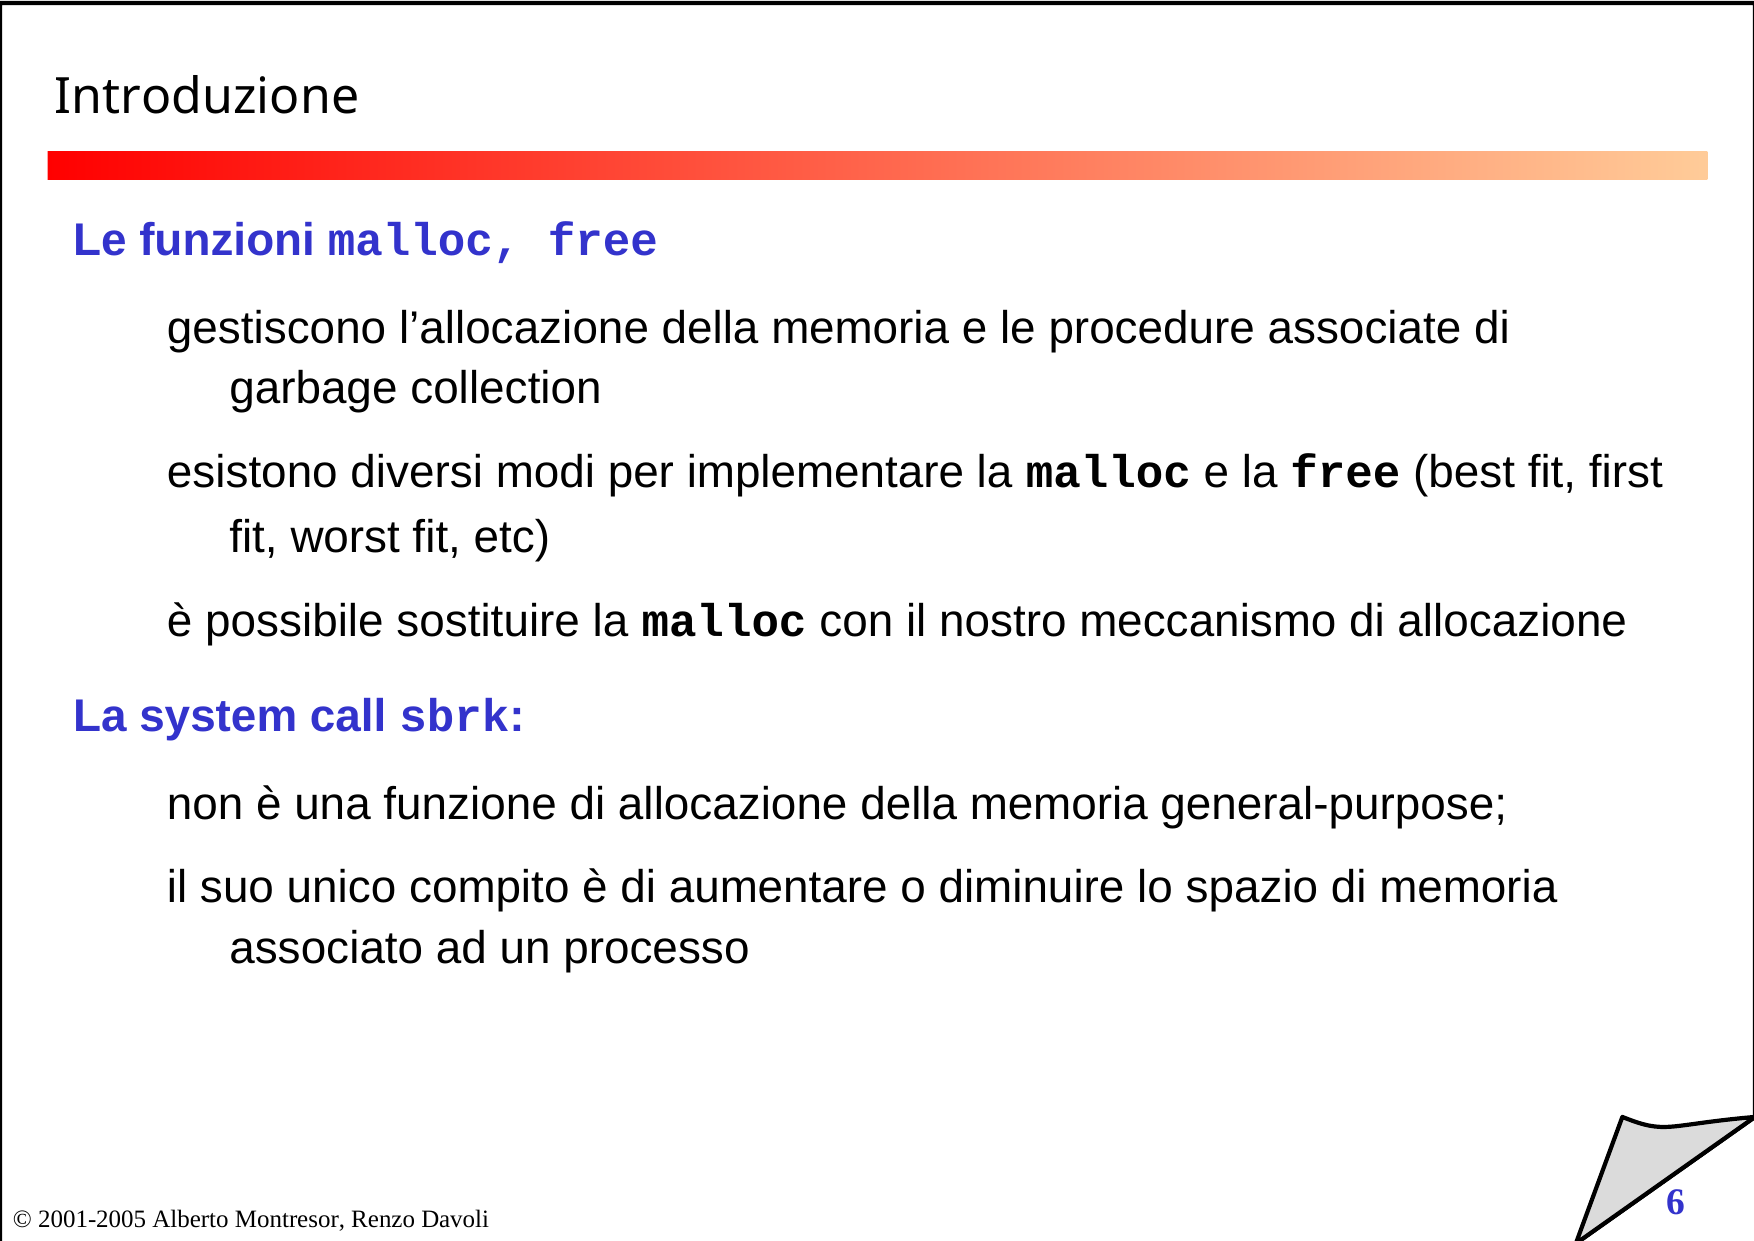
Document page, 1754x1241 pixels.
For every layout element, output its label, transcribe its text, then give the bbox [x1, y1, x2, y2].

list Le funzioni malloc, free gestiscono l’allocazione della memoria e le procedure associate di garbage collection esistono diversi modi per implementare la malloc e la free (best fit, first fit, worst fit, etc) è possibile sostituire la malloc con il nostro meccanismo di allocazione La system call sbrk: non è una funzione di allocazione della memoria general-purpose; il suo unico compito è di aumentare o diminuire lo spazio di memoria associato ad un processo [58, 206, 1696, 1197]
title Introduzione [40, 49, 1714, 144]
